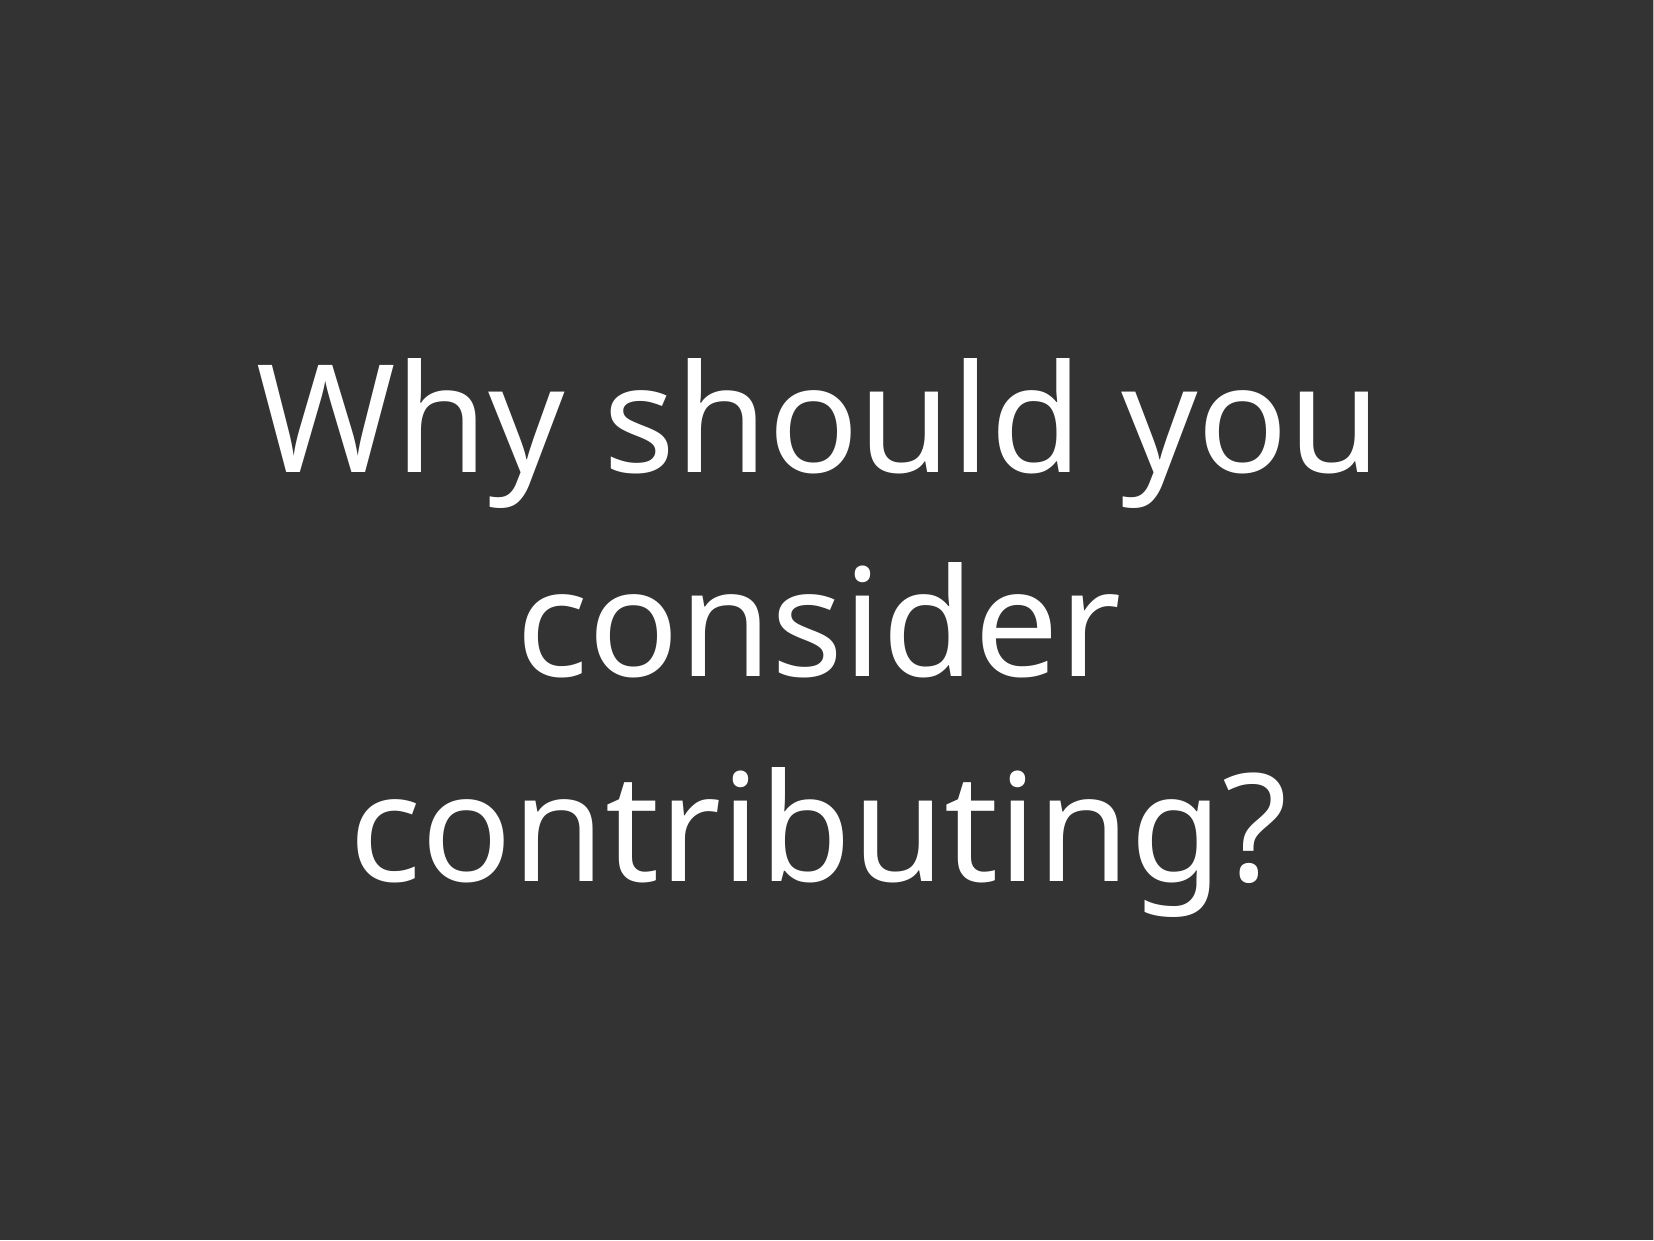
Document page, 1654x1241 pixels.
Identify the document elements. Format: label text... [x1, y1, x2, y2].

title Why should you consider contributing? [74, 344, 1564, 894]
